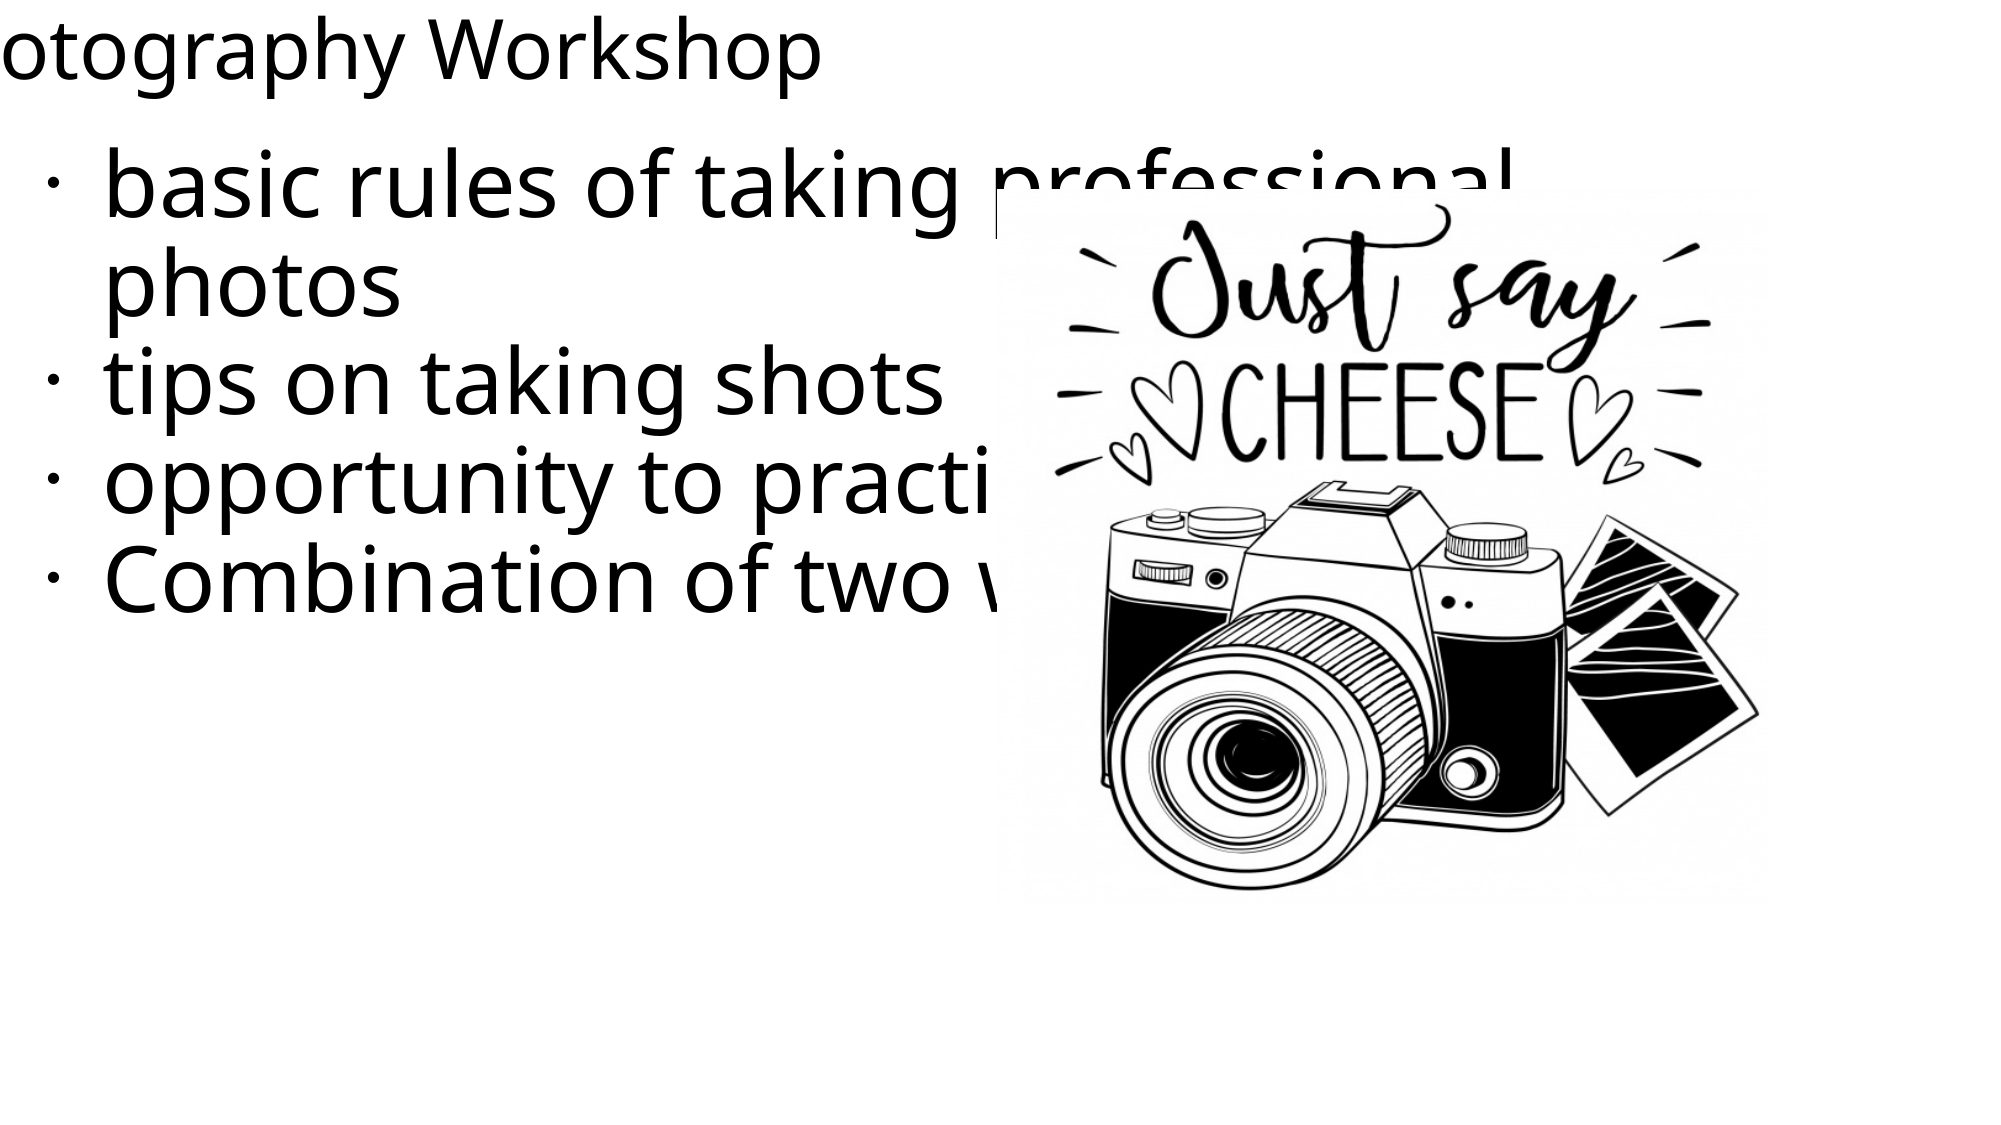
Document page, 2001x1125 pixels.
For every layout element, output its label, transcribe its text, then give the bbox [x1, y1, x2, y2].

picture [997, 189, 1769, 903]
subtitle basic rules of taking professional photos tips on taking shots opportunity to practice Combination of two workshops [31, 130, 1750, 801]
title Photography Workshop [0, 0, 1384, 103]
